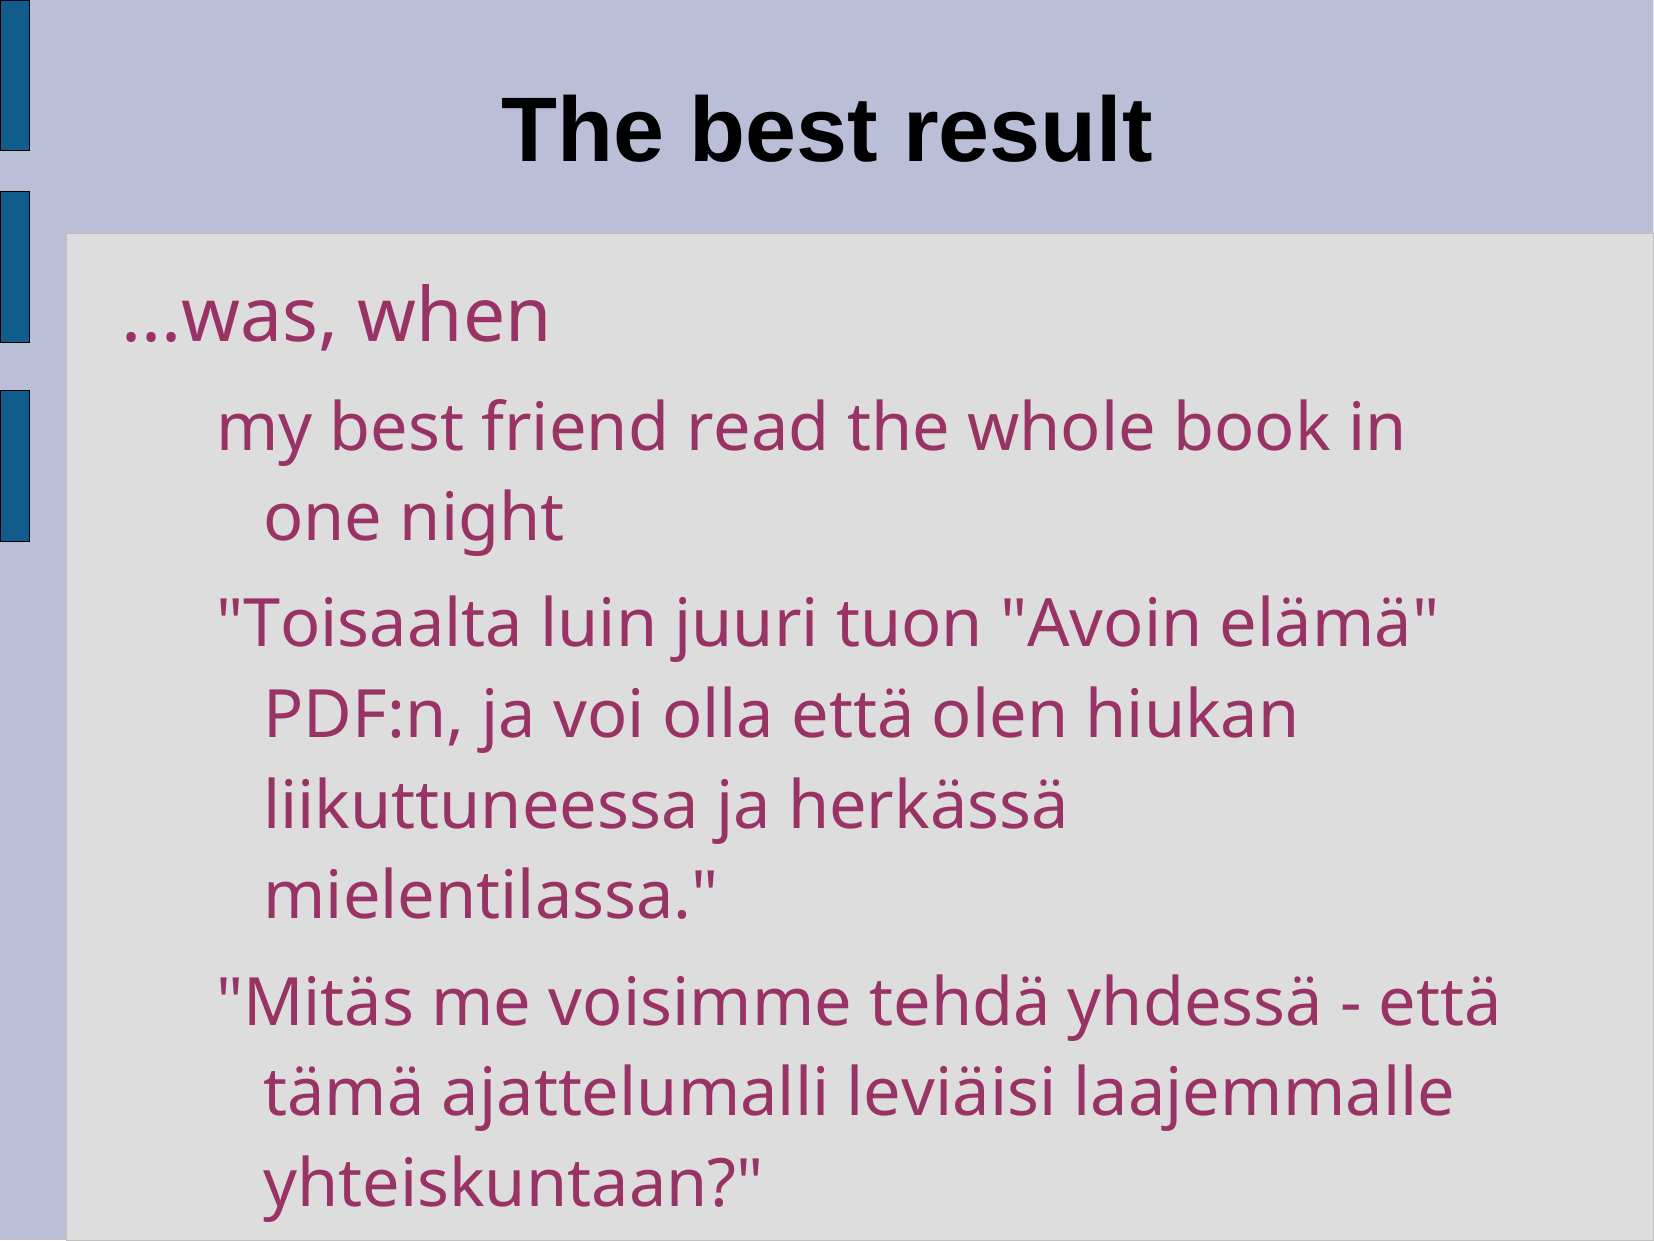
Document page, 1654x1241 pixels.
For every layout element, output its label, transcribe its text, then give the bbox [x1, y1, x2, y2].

title The best result [121, 26, 1534, 234]
list ...was, when my best friend read the whole book in one night "Toisaalta luin juuri tuon "Avoin elämä" PDF:n, ja voi olla että olen hiukan liikuttuneessa ja herkässä mielentilassa." "Mitäs me voisimme tehdä yhdessä - että tämä ajattelumalli leviäisi laajemmalle yhteiskuntaan?" many others... thousands of others... [121, 261, 1534, 1192]
